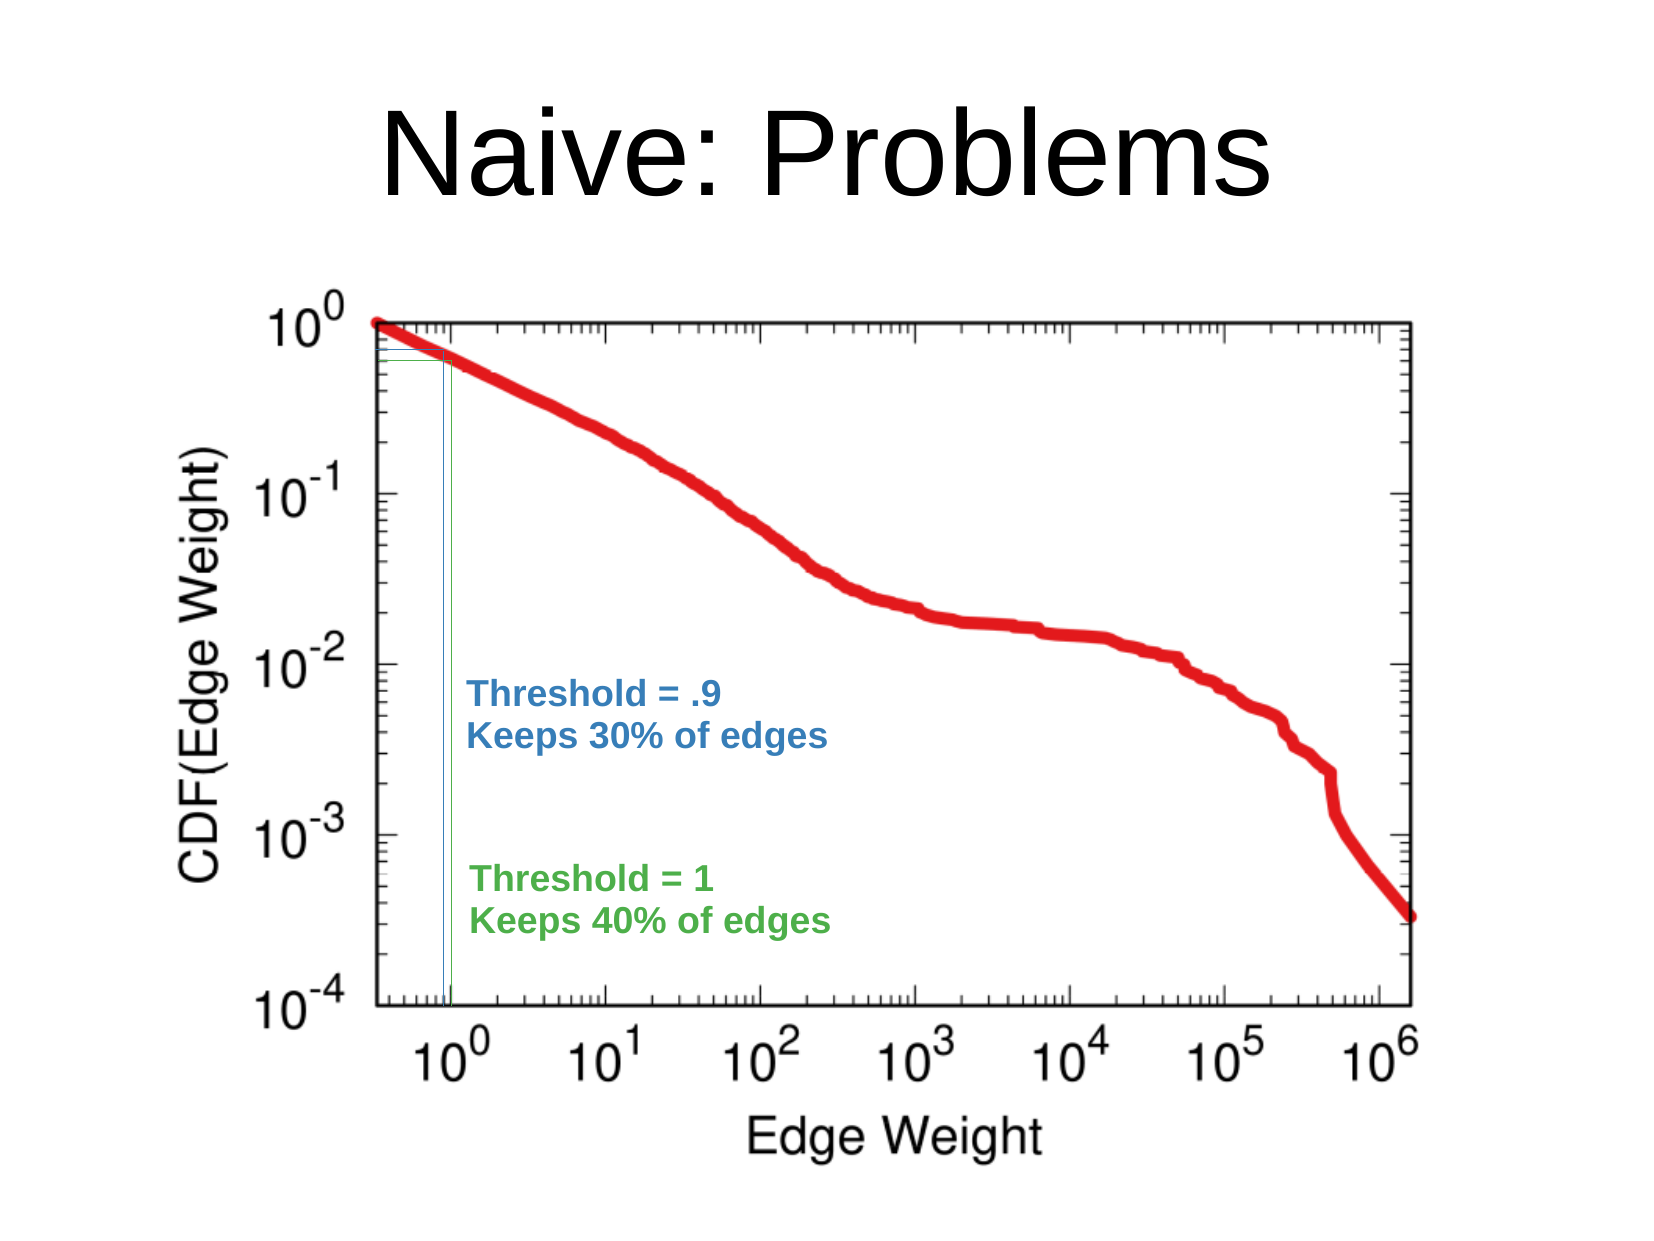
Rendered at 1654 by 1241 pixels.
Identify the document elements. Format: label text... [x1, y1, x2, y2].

title Naive: Problems [82, 49, 1571, 257]
text_box Threshold = 1 Keeps 40% of edges [454, 850, 847, 936]
text_box Threshold = .9 Keeps 30% of edges [451, 664, 844, 751]
picture [153, 271, 1506, 1174]
